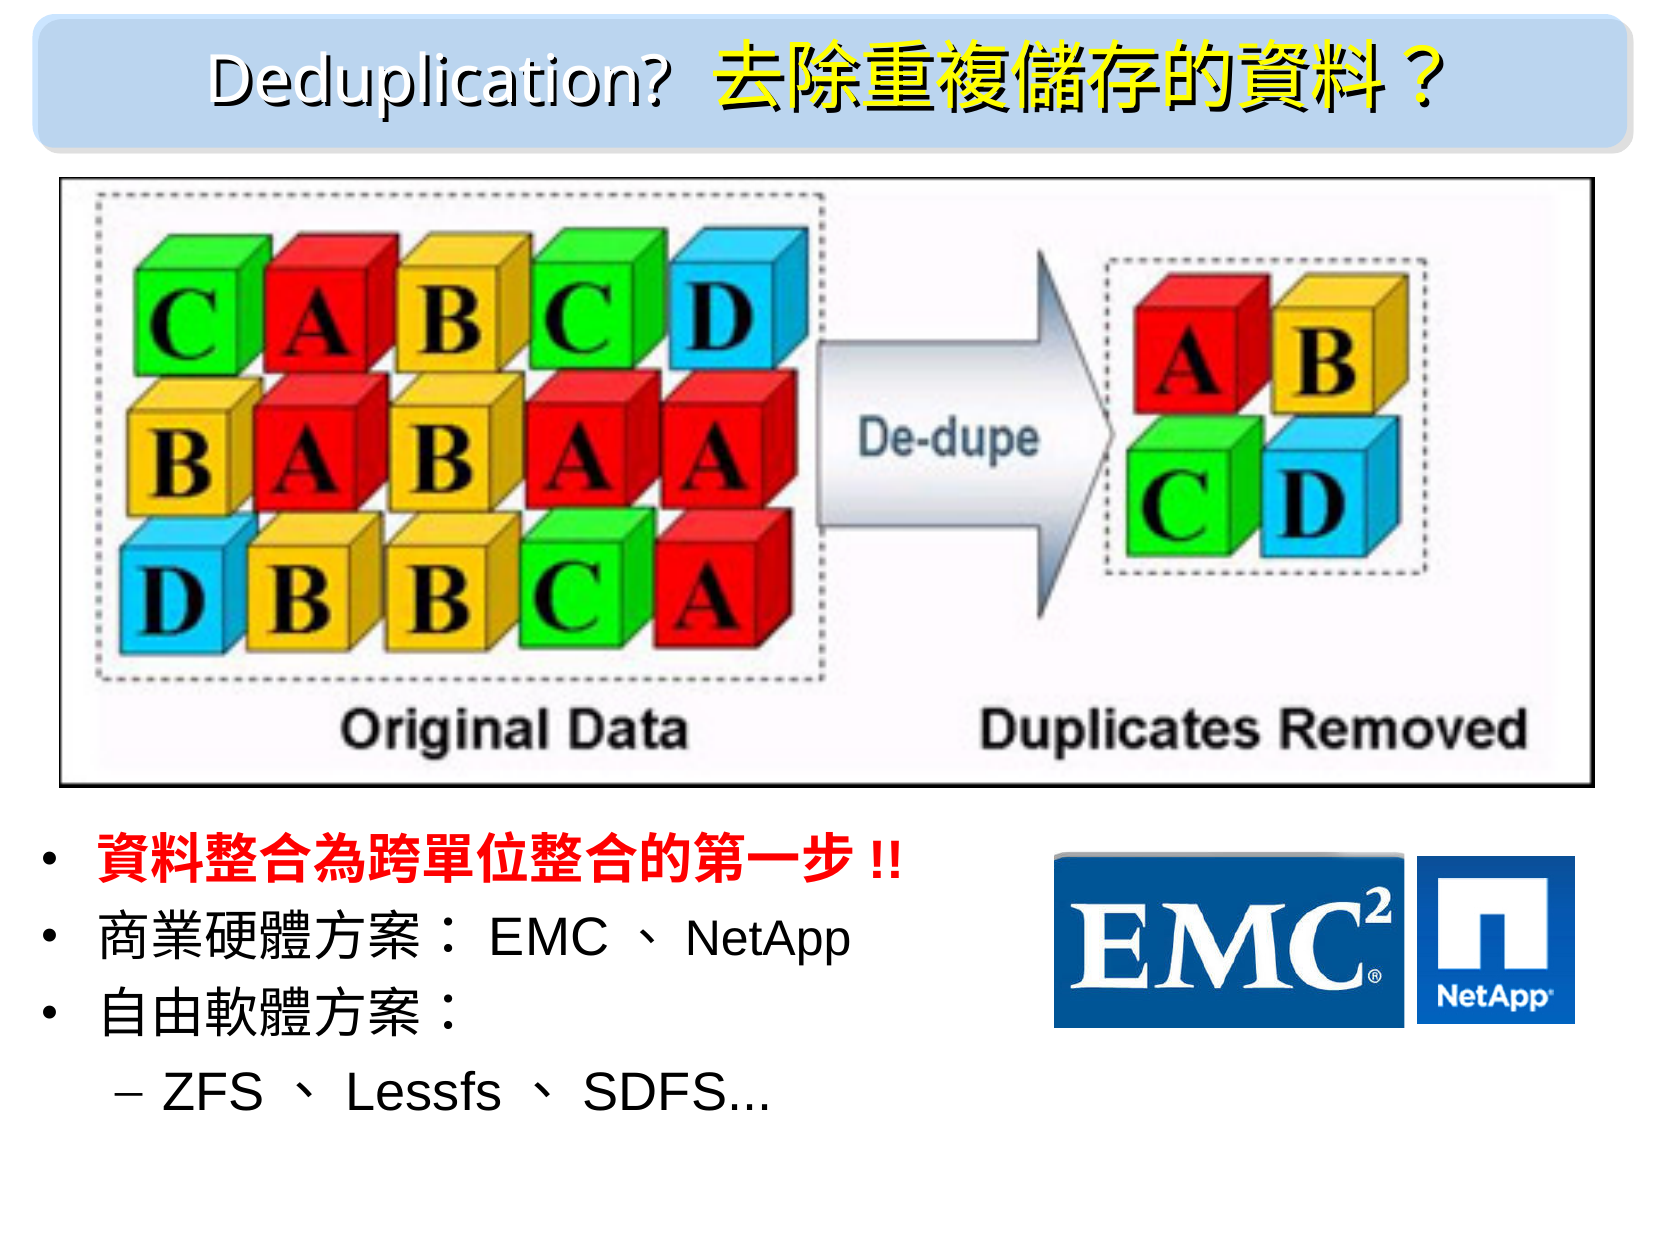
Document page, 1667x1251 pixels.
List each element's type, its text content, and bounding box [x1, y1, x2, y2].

title Deduplication? 去除重複儲存的資料？ [0, 7, 1665, 148]
picture [1417, 856, 1575, 1024]
picture [59, 177, 1595, 788]
picture [1054, 850, 1405, 1028]
text_box 資料整合為跨單位整合的第一步!! 商業硬體方案：EMC、NetApp 自由軟體方案： ZFS、Lessfs、SDFS... [40, 826, 1064, 1152]
